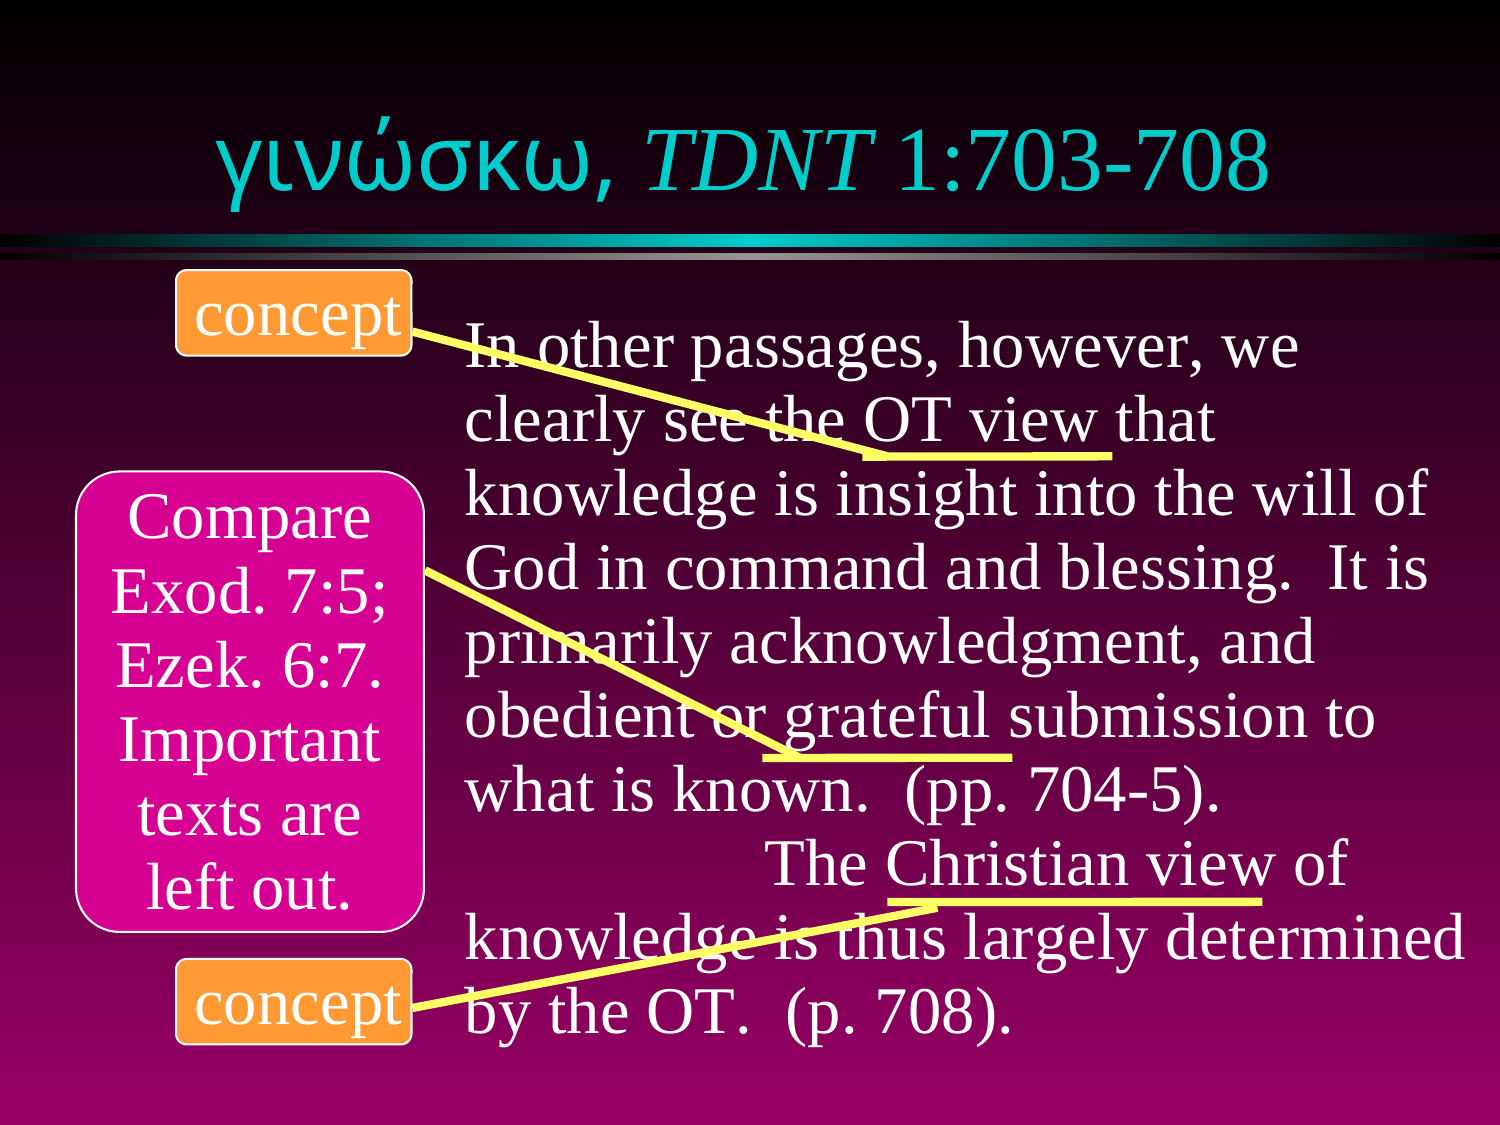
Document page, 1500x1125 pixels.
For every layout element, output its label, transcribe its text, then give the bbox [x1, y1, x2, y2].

text_box concept [176, 958, 412, 1045]
text_box Compare Exod. 7:5; Ezek. 6:7. Important texts are left out. [76, 471, 424, 932]
title γινώσκω, TDNT 1:703-708 [99, 37, 1388, 225]
text_box concept [176, 270, 412, 356]
text_box In other passages, however, we clearly see the OT view that knowledge is insight into the will of God in command and blessing. It is primarily acknowledgment, and obedient or grateful submission to what is known. (pp. 704-5). The Christian view of knowledge is thus largely determined by the OT. (p. 708). [449, 300, 1500, 1125]
